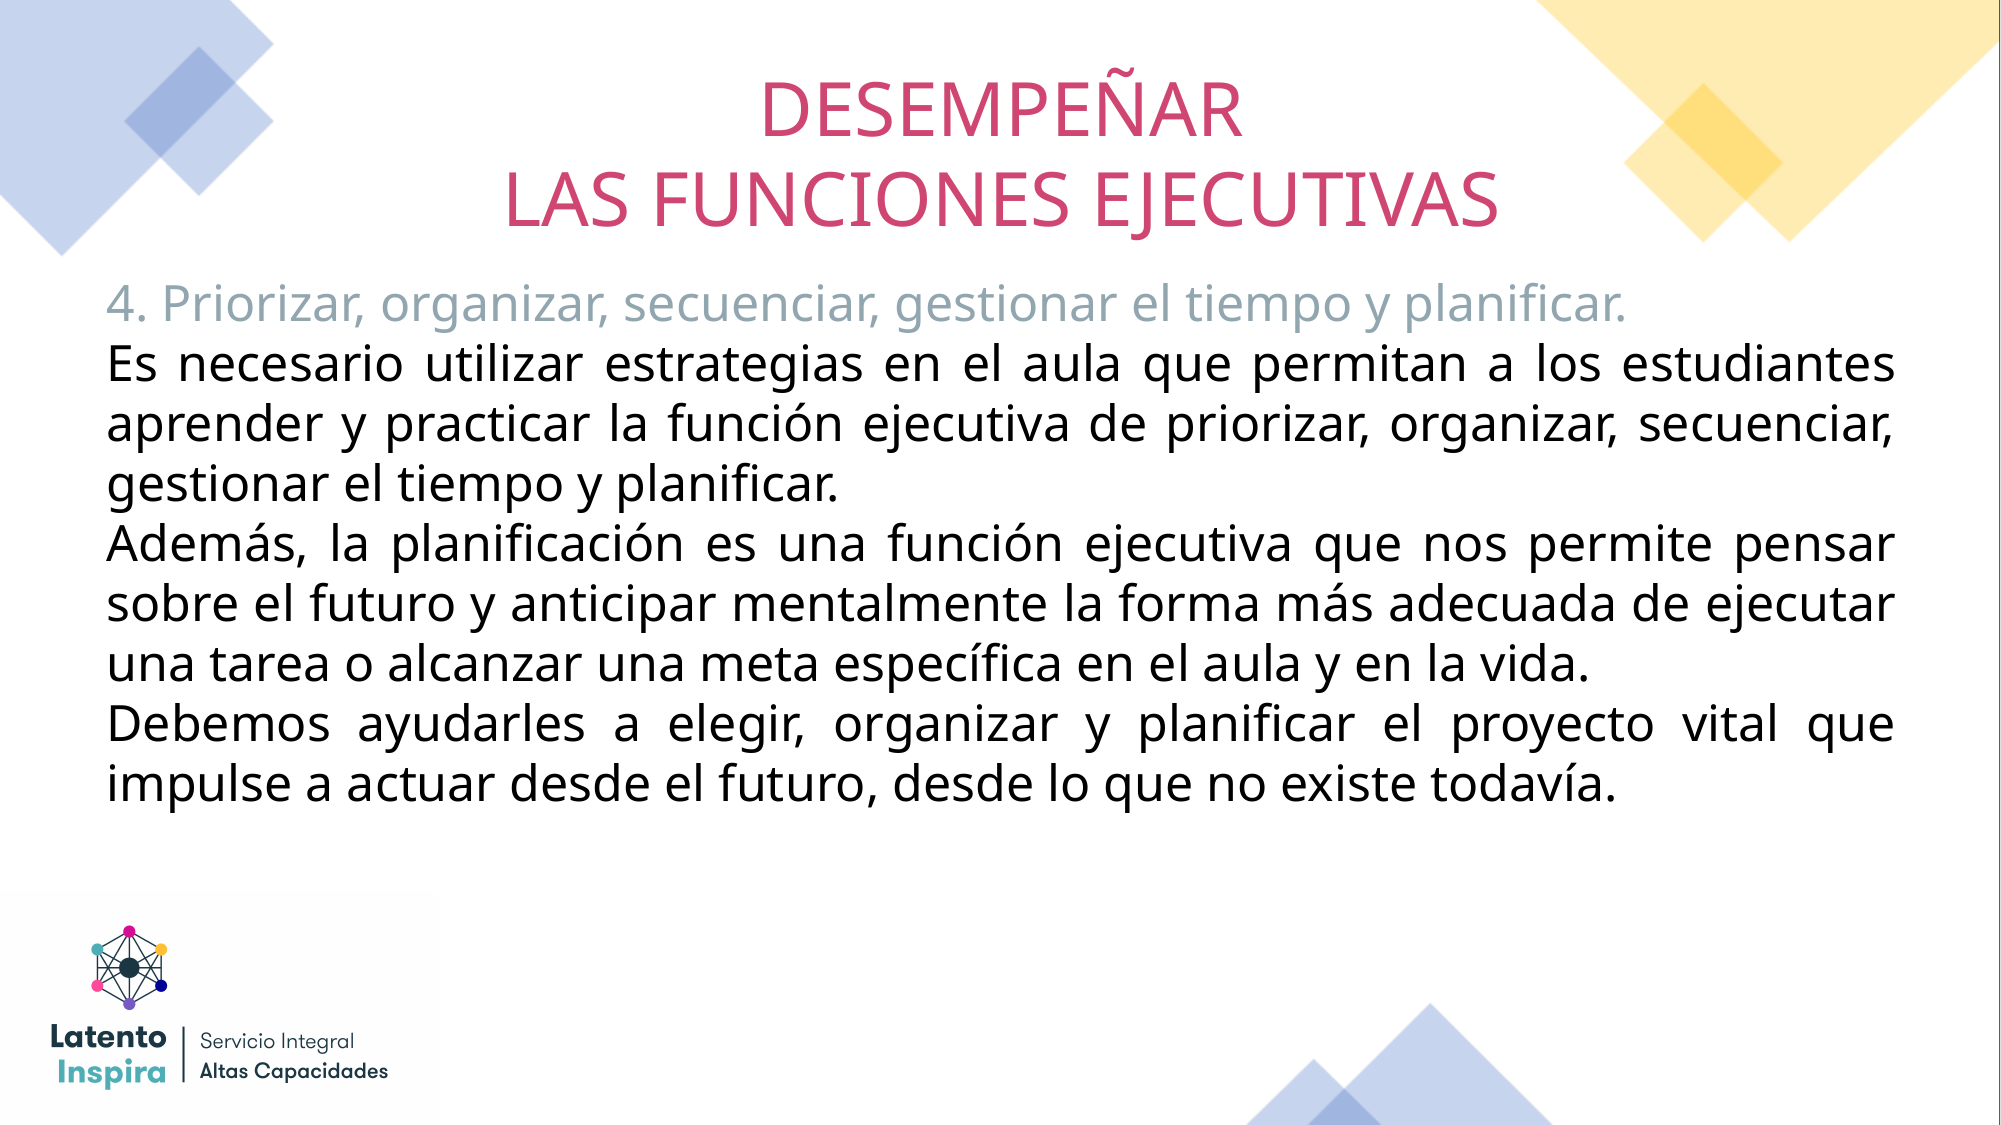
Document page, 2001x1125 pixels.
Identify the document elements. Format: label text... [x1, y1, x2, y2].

text_box DESEMPEÑAR LAS FUNCIONES EJECUTIVAS 4. Priorizar, organizar, secuenciar, gestionar el tiempo y planificar. Es necesario utilizar estrategias en el aula que permitan a los estudiantes aprender y practicar la función ejecutiva de priorizar, organizar, secuenciar, gestionar el tiempo y planificar. Además, la planificación es una función ejecutiva que nos permite pensar sobre el futuro y anticipar mentalmente la forma más adecuada de ejecutar una tarea o alcanzar una meta específica en el aula y en la vida. Debemos ayudarles a elegir, organizar y planificar el proyecto vital que impulse a actuar desde el futuro, desde lo que no existe todavía. [91, 53, 1912, 819]
picture [0, 0, 2001, 1125]
